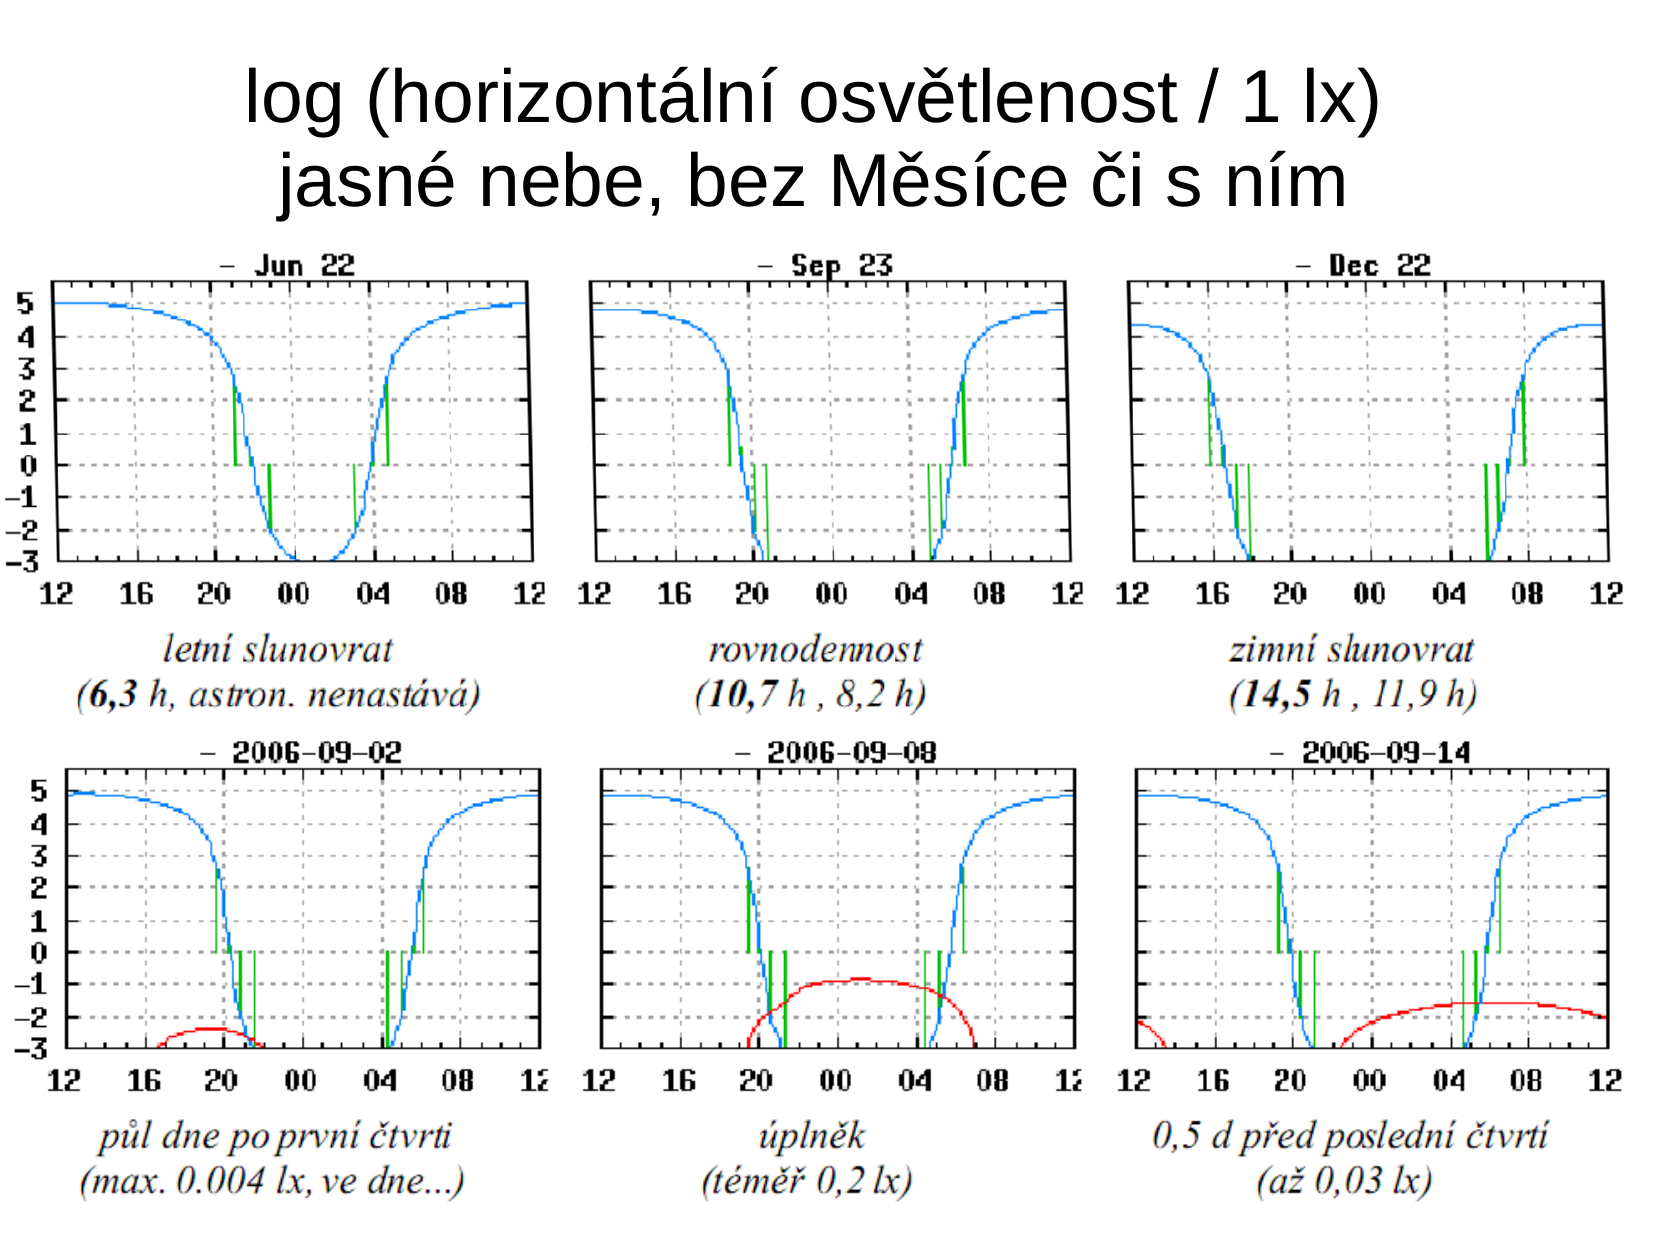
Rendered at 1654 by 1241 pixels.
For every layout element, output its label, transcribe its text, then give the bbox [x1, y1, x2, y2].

picture [0, 730, 1650, 1205]
title log (horizontální osvětlenost / 1 lx) jasné nebe, bez Měsíce či s ním [69, 8, 1558, 226]
picture [0, 226, 1650, 726]
